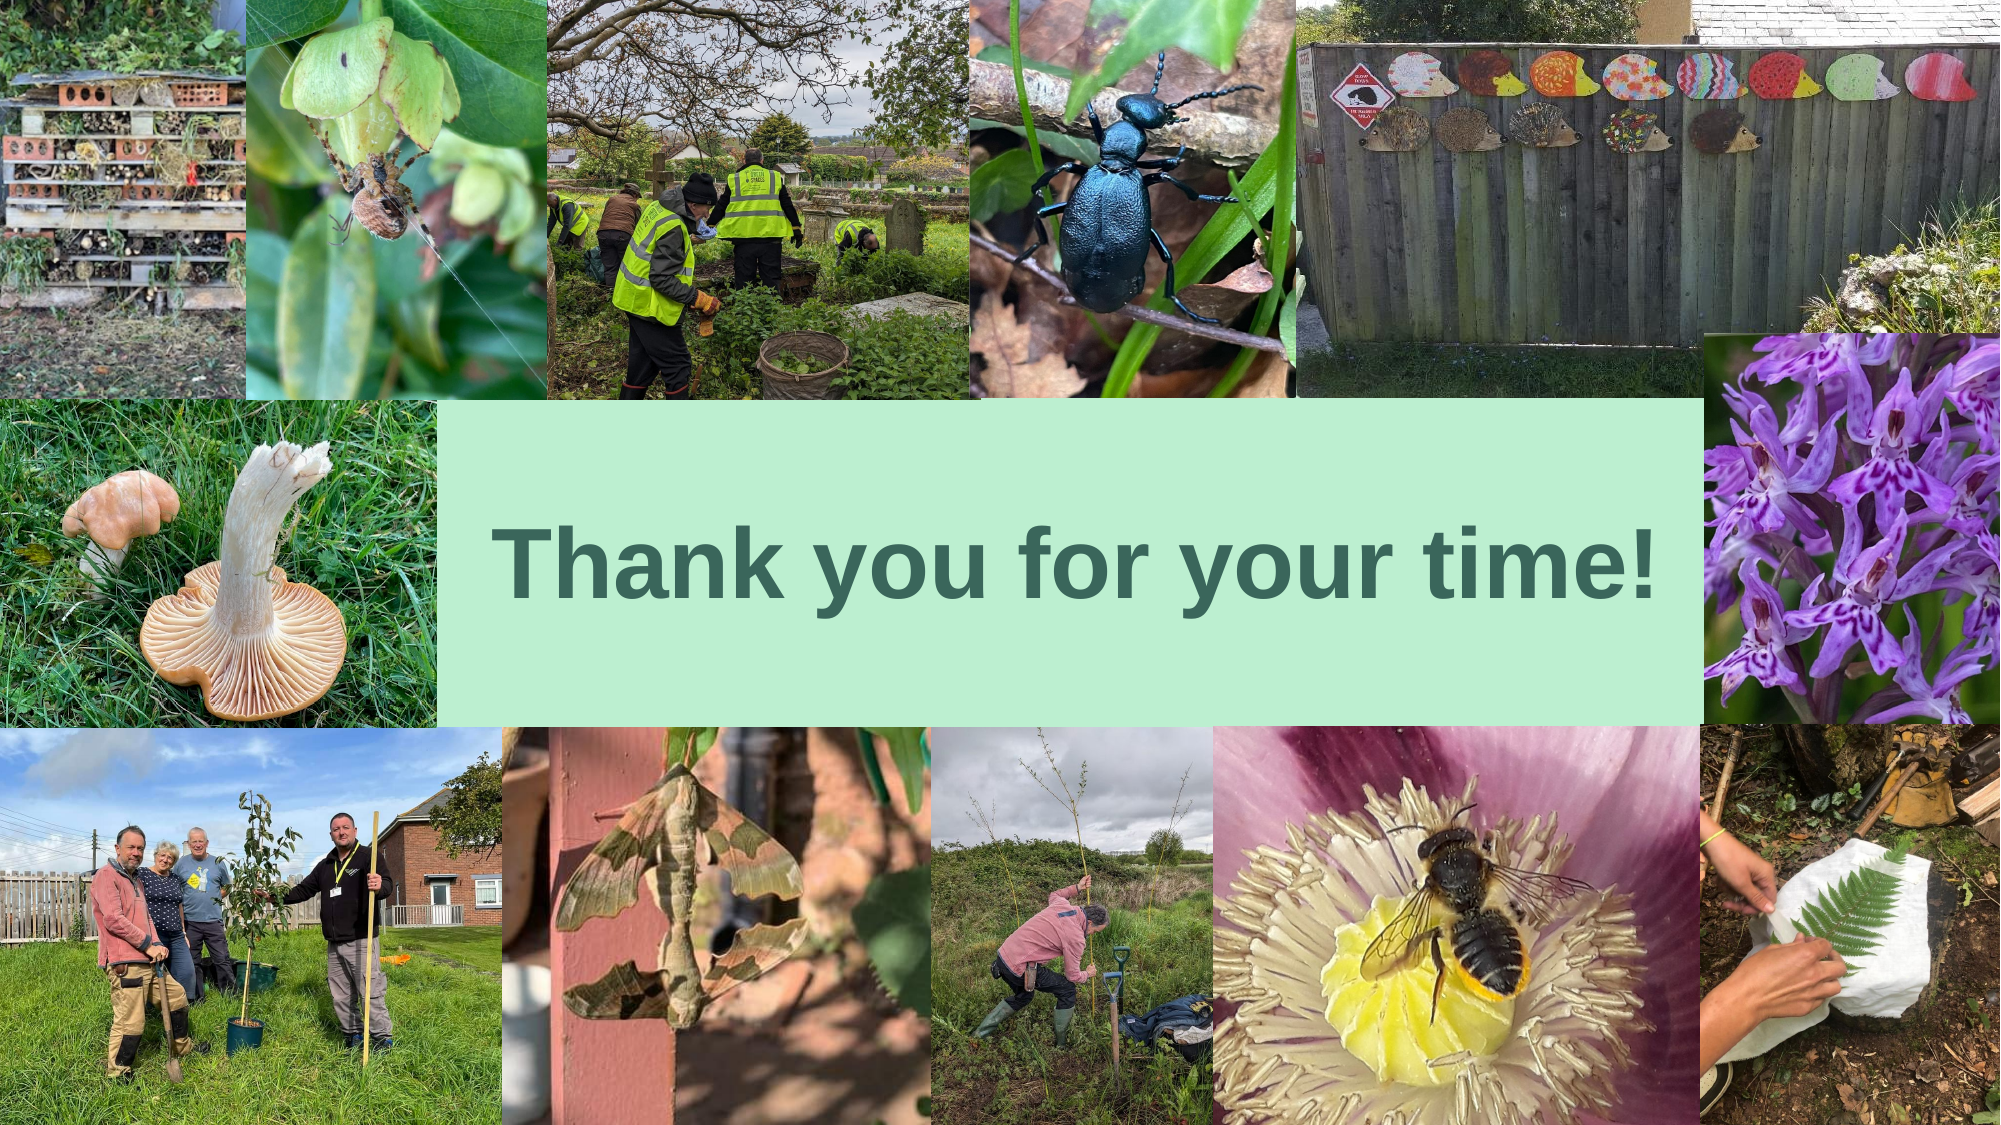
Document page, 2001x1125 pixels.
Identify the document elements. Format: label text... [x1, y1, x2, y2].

picture [0, 0, 2000, 1125]
title Thank you for your time! [437, 469, 1704, 628]
